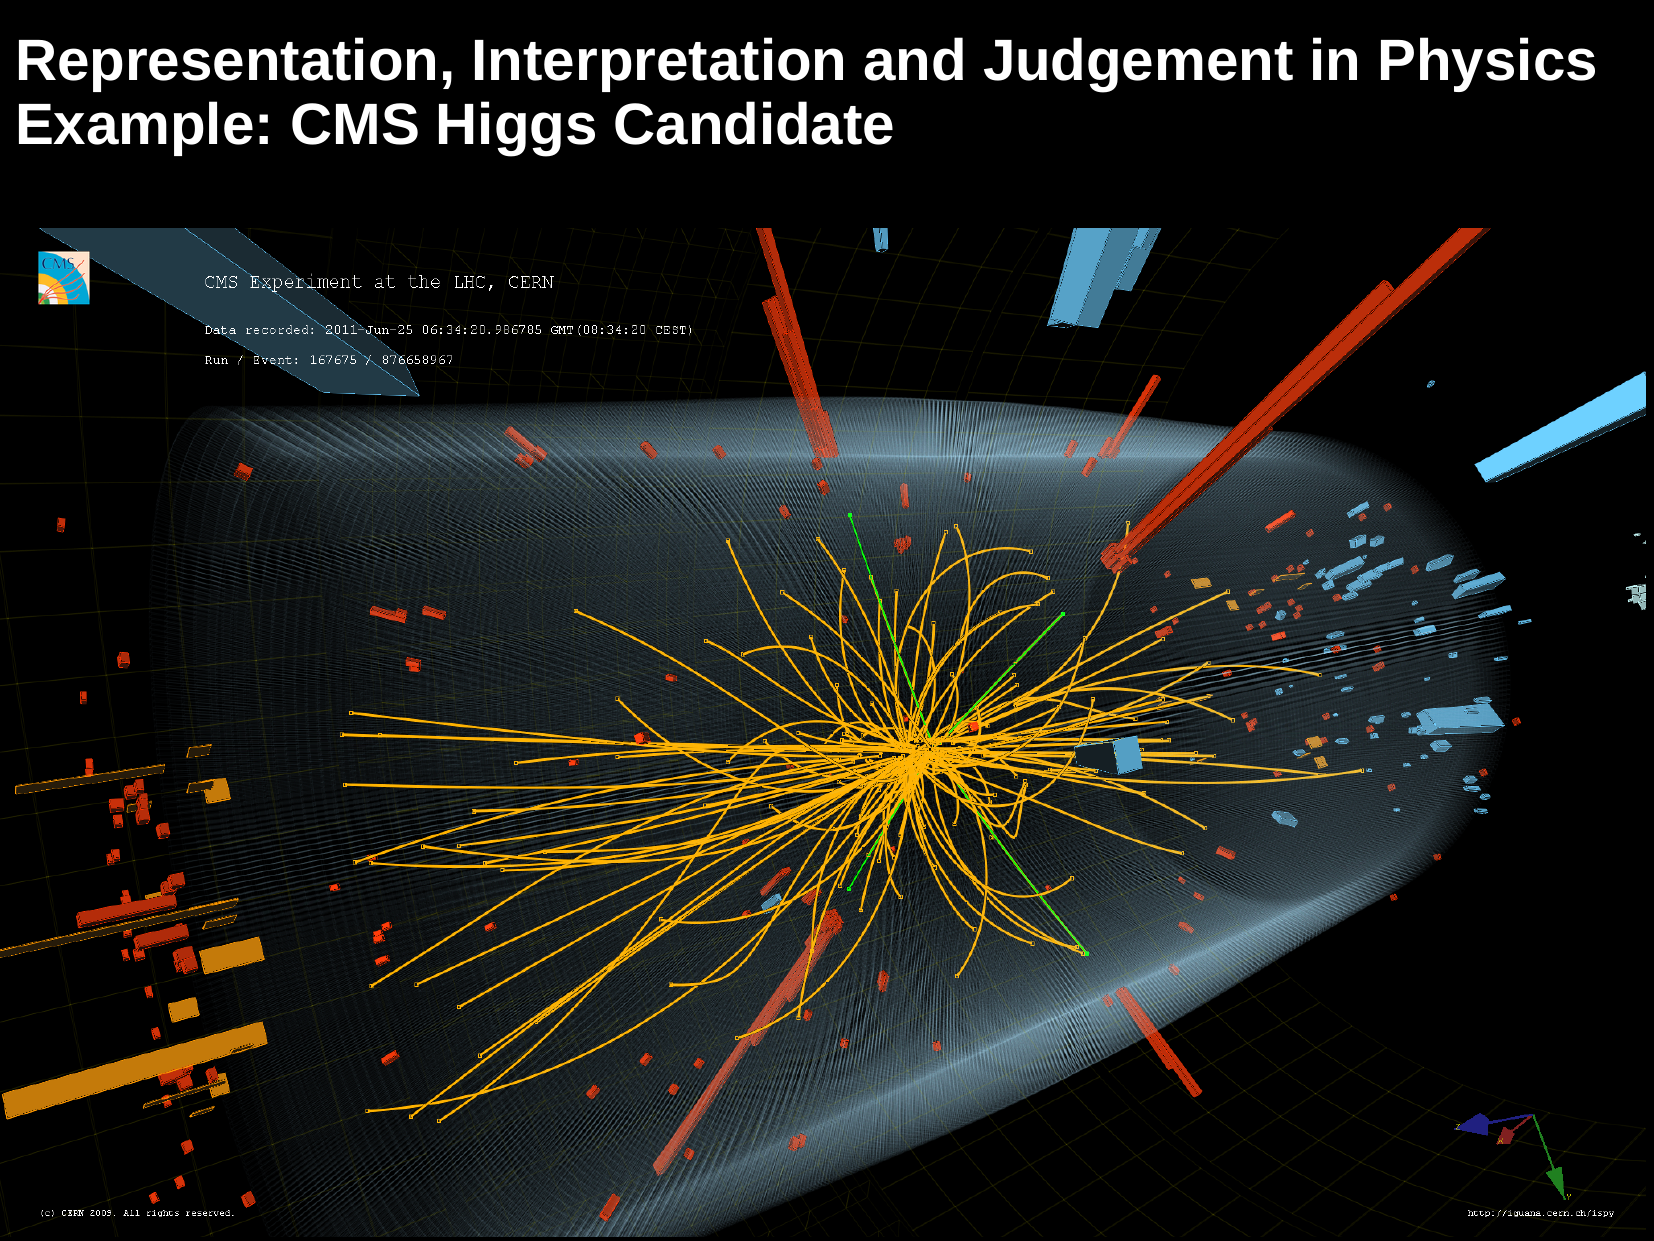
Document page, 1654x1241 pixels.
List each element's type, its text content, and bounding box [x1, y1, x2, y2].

title Representation, Interpretation and Judgement in Physics Example: CMS Higgs Candidate [15, 17, 1635, 168]
picture [0, 228, 1646, 1237]
